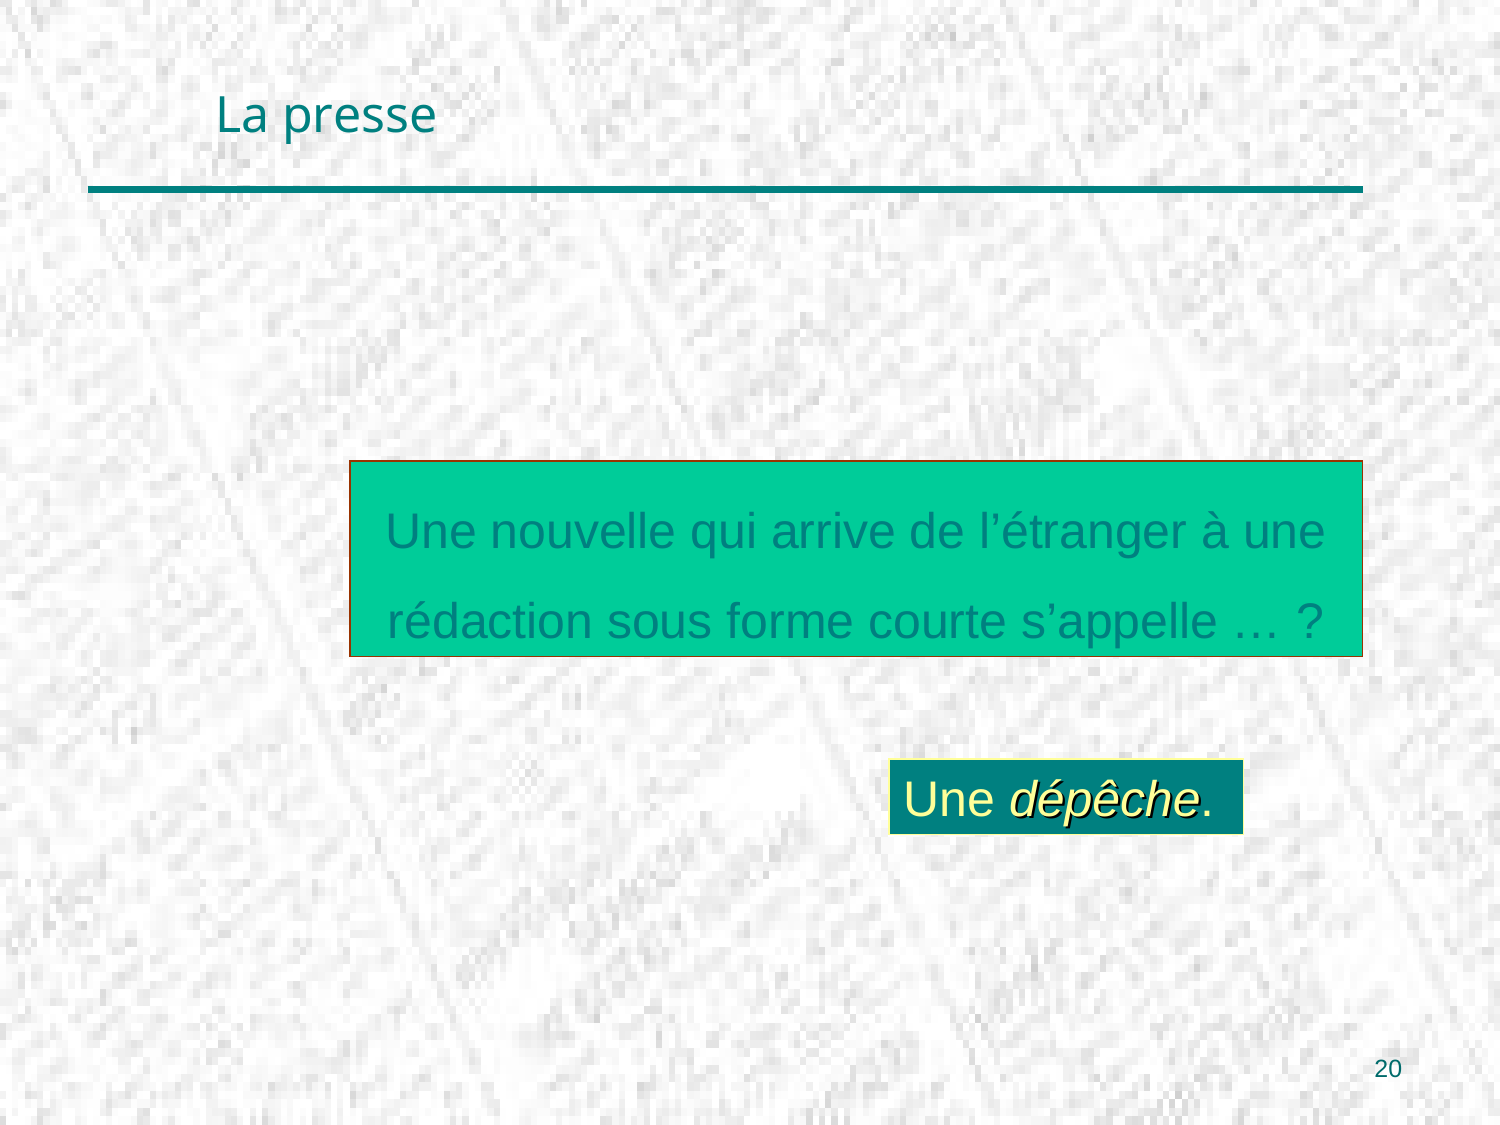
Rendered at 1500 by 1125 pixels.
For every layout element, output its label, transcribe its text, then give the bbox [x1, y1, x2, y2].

picture [0, 0, 1500, 1125]
text_box La presse [200, 74, 454, 151]
text_box Une dépêche. [888, 759, 1244, 835]
text_box Une nouvelle qui arrive de l’étranger à une rédaction sous forme courte s’appelle … ? [349, 460, 1363, 657]
